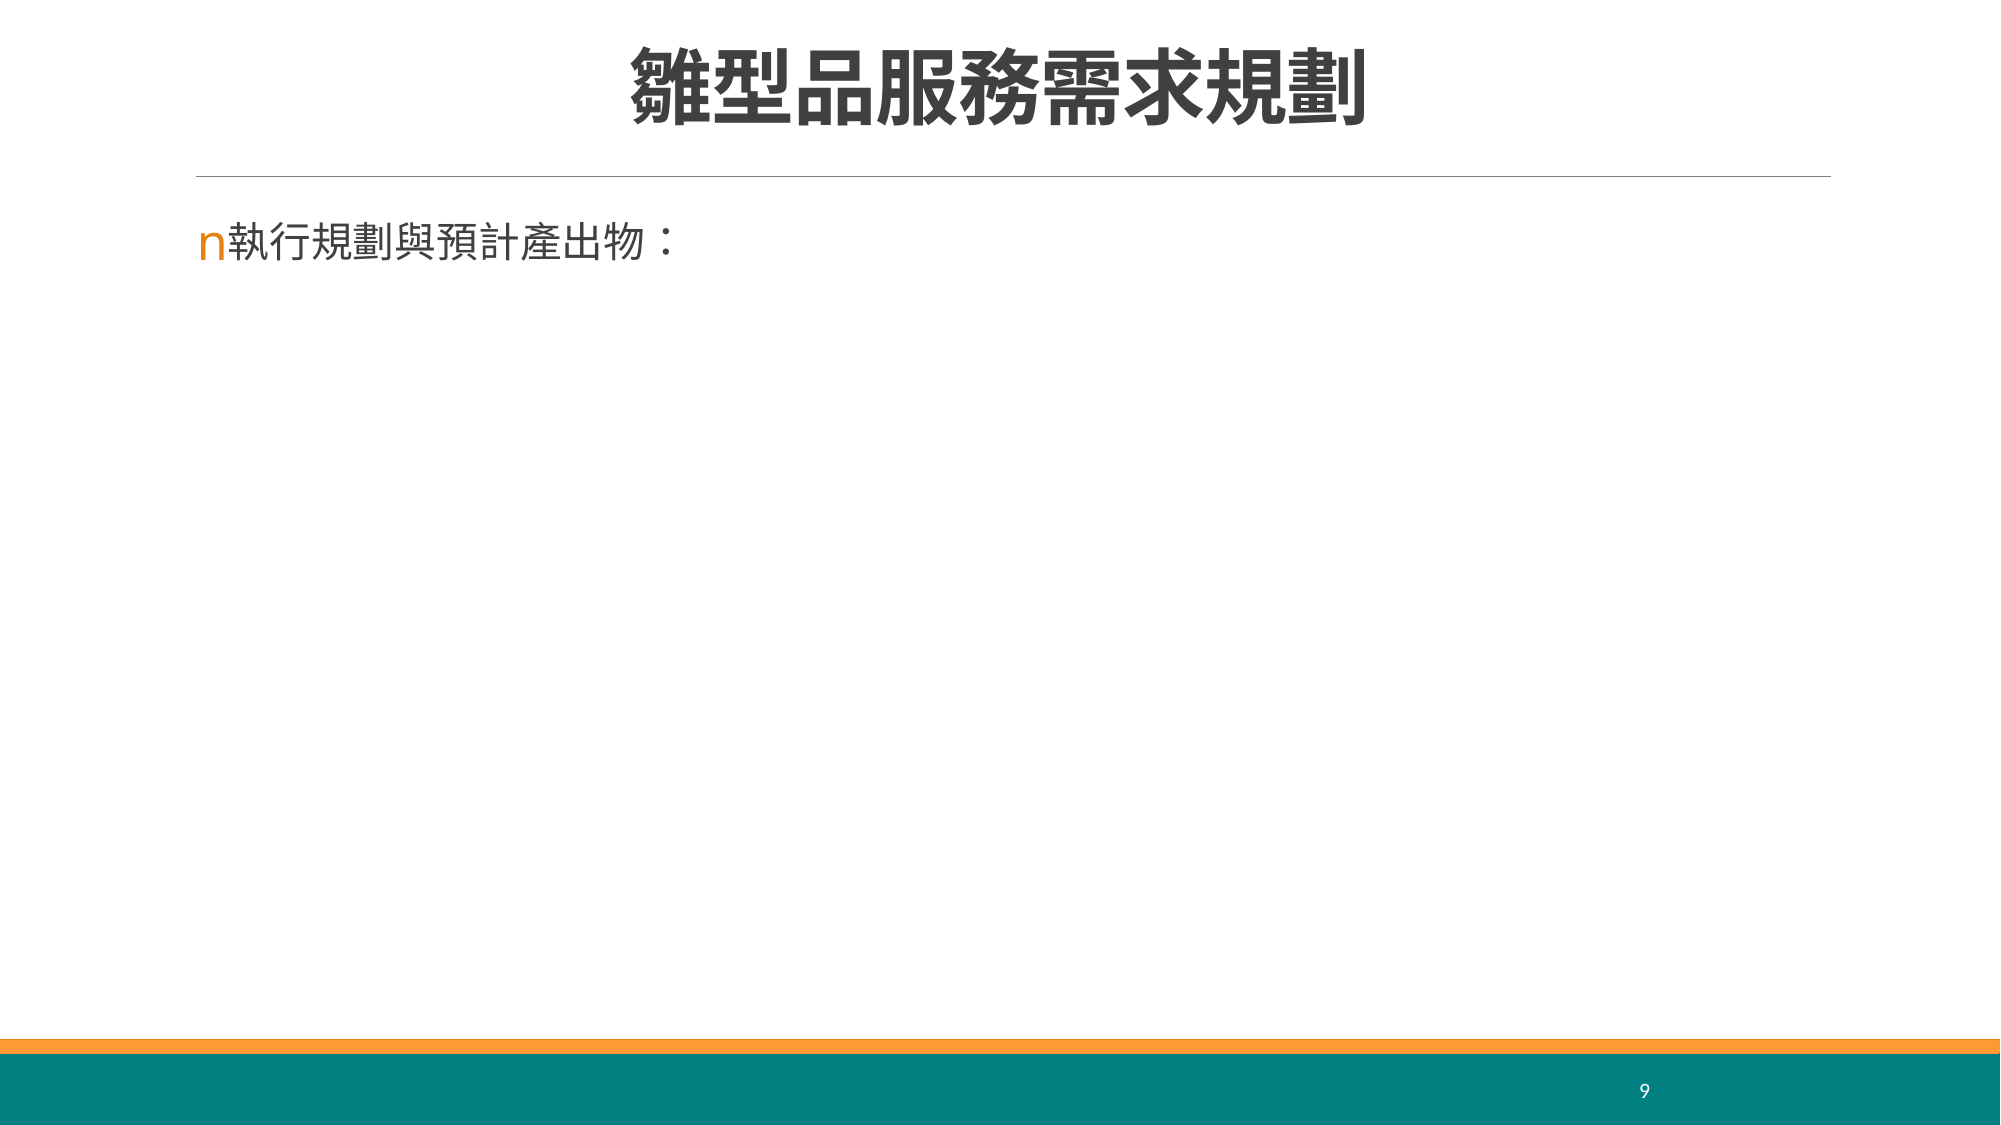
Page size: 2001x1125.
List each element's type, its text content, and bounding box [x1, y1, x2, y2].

list 執行規劃與預計產出物： [196, 208, 1435, 999]
text_box 雛型品服務需求規劃 [381, 0, 1619, 144]
text_box <編號> [1624, 1059, 1840, 1120]
